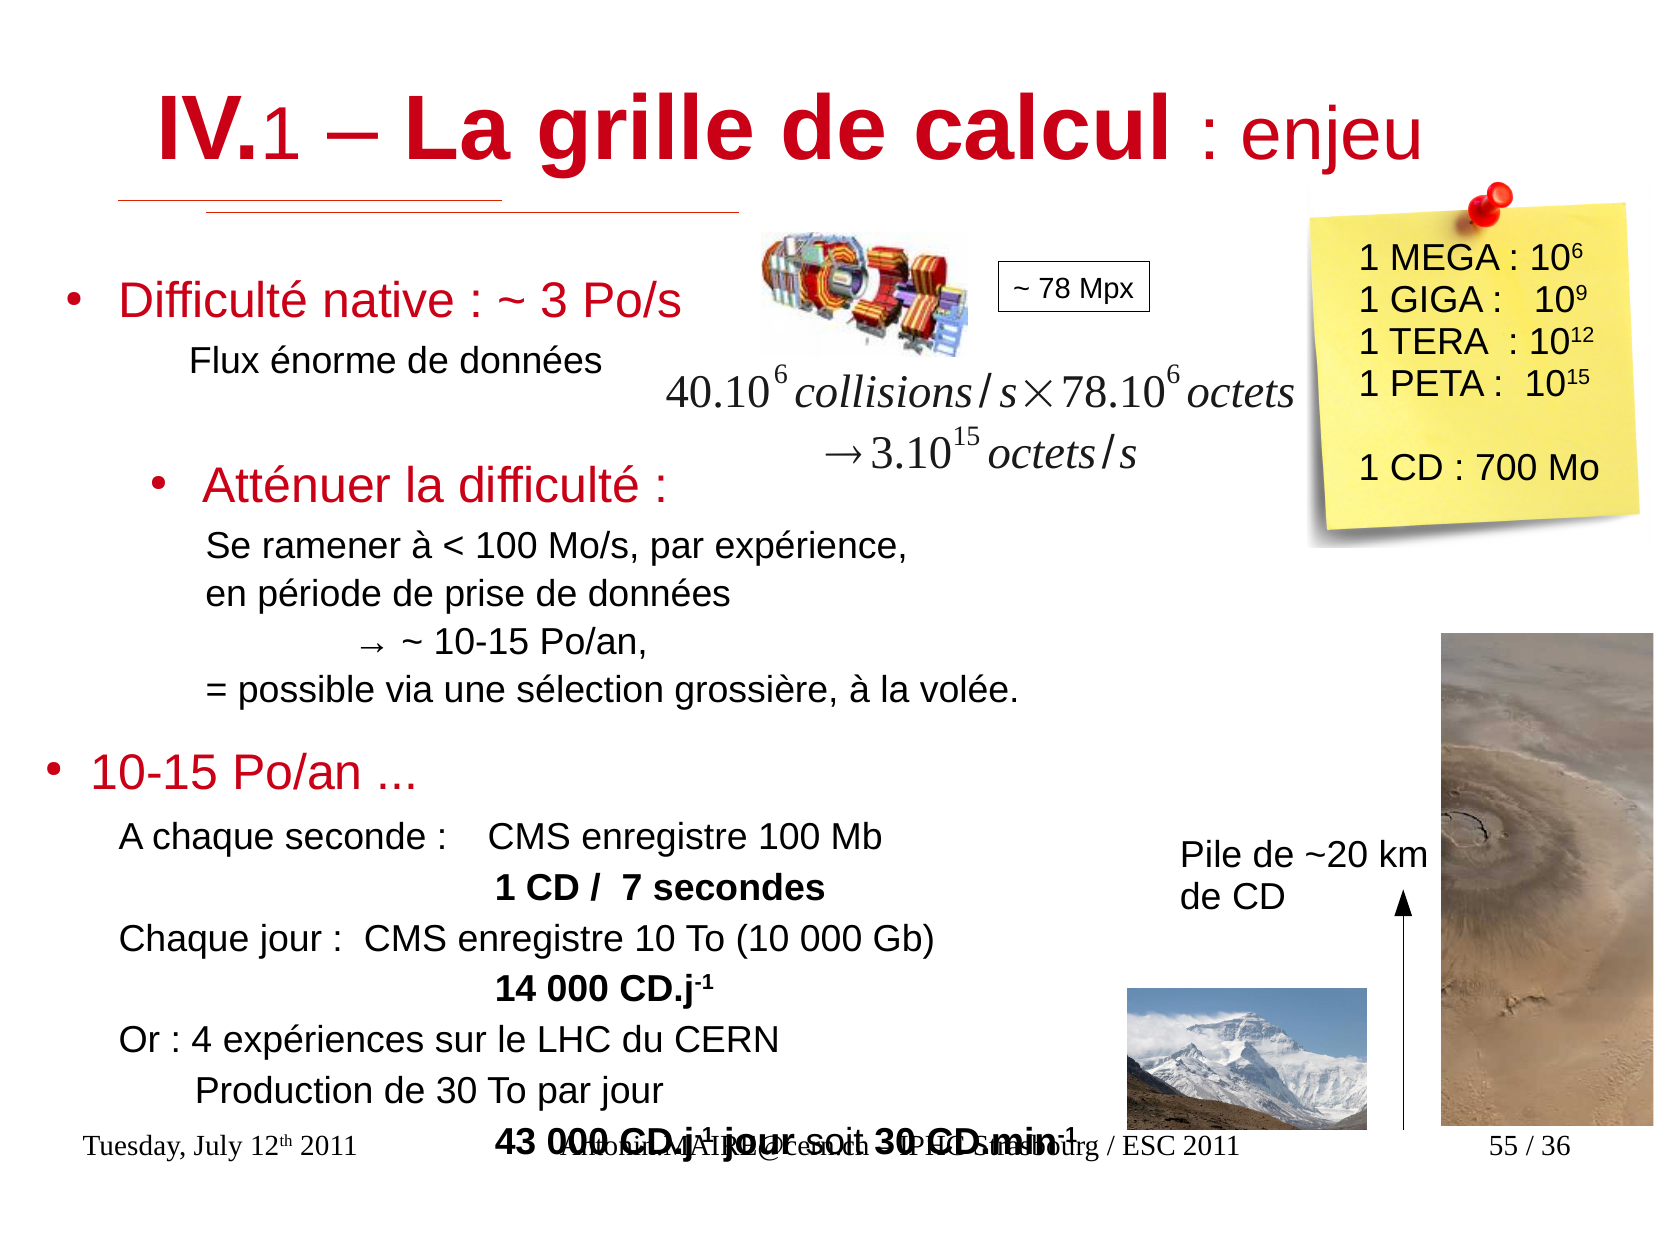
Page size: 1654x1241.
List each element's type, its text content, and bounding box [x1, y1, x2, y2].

list Difficulté native : ~ 3 Po/s Flux énorme de données [47, 272, 698, 447]
text_box Pile de ~20 km de CD [1165, 826, 1444, 925]
picture [1127, 988, 1367, 1130]
chart [653, 360, 1308, 480]
text_box ~ 78 Mpx [998, 261, 1150, 312]
list Atténuer la difficulté : Se ramener à < 100 Mo/s, par expérience, en période de prise de données → ~ 10-15 Po/an, = possible via une sélection grossière, à la volée. [131, 456, 1089, 711]
picture [1441, 633, 1654, 1126]
picture [761, 232, 968, 357]
title IV.1 – La grille de calcul : enjeu [82, 49, 1625, 207]
picture [1306, 177, 1652, 548]
text_box 10-15 Po/an ... A chaque seconde : CMS enregistre 100 Mb 1 CD / 7 secondes Chaque jour : CMS enregistre 10 To (10 000 Gb) 14 000 CD.j-1 Or : 4 expériences sur le LHC du CERN Production de 30 To par jour 43 000 CD.j-1 jour soit 30 CD.min-1 [30, 732, 1095, 1170]
